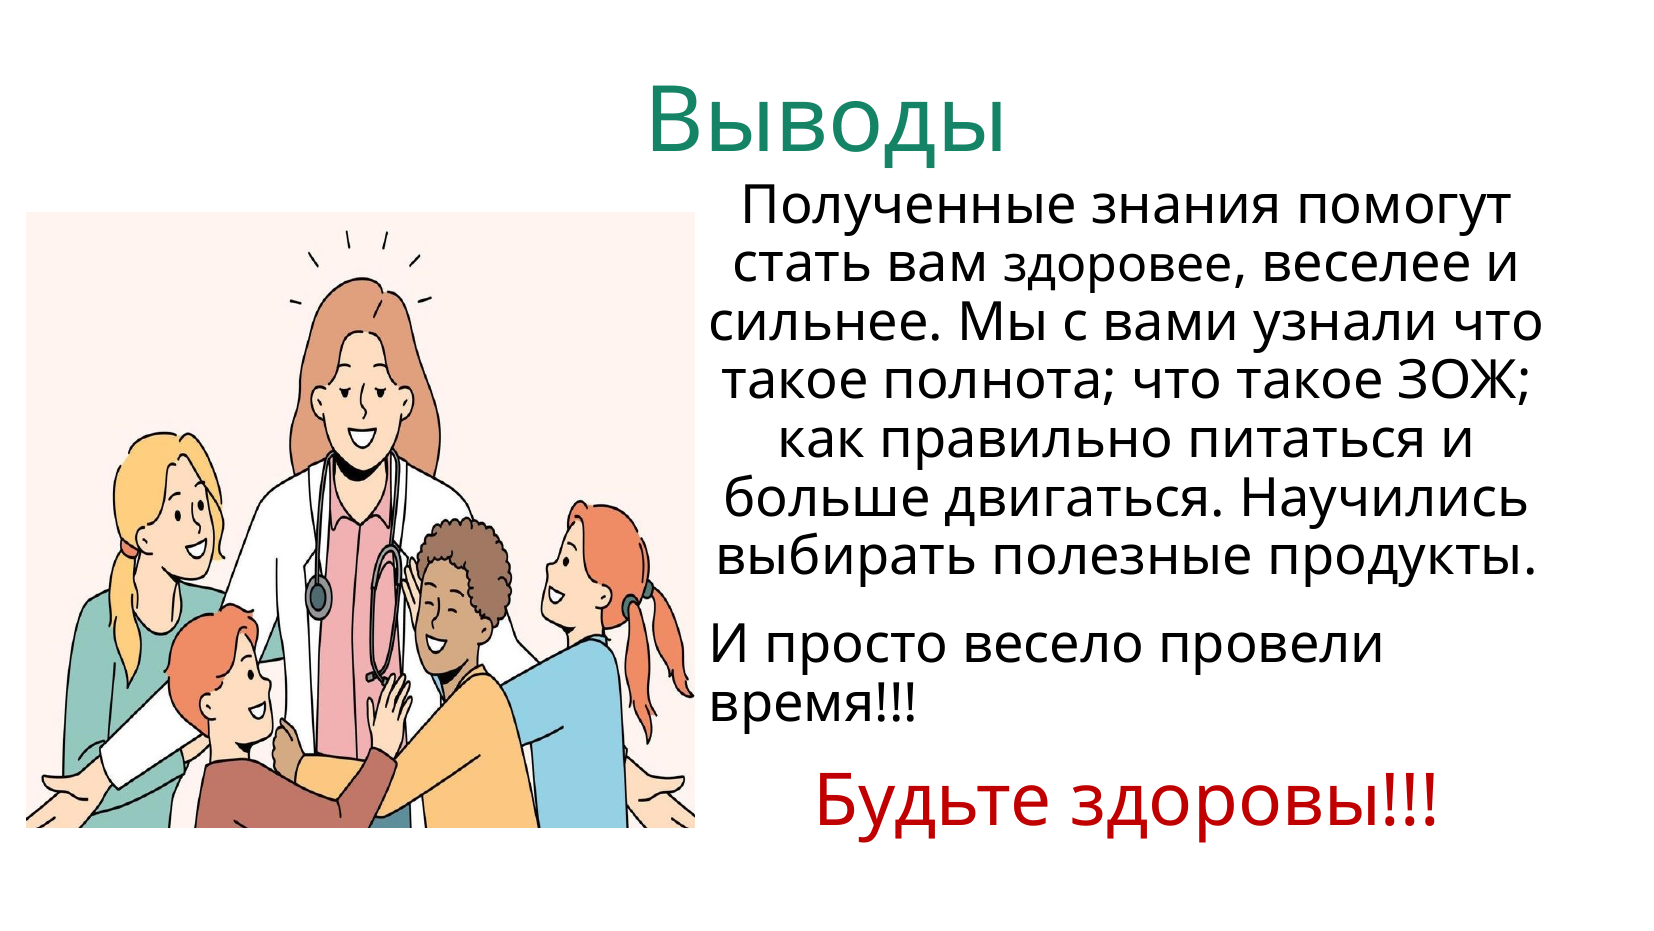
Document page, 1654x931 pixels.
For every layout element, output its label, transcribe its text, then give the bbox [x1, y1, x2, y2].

title Выводы [82, 37, 1571, 193]
picture [26, 212, 695, 828]
list Полученные знания помогут стать вам здоровее, веселее и сильнее. Мы с вами узнали что такое полнота; что такое ЗОЖ; как правильно питаться и больше двигаться. Научились выбирать полезные продукты. И просто весело провели время!!! Будьте здоровы!!! [708, 176, 1571, 848]
